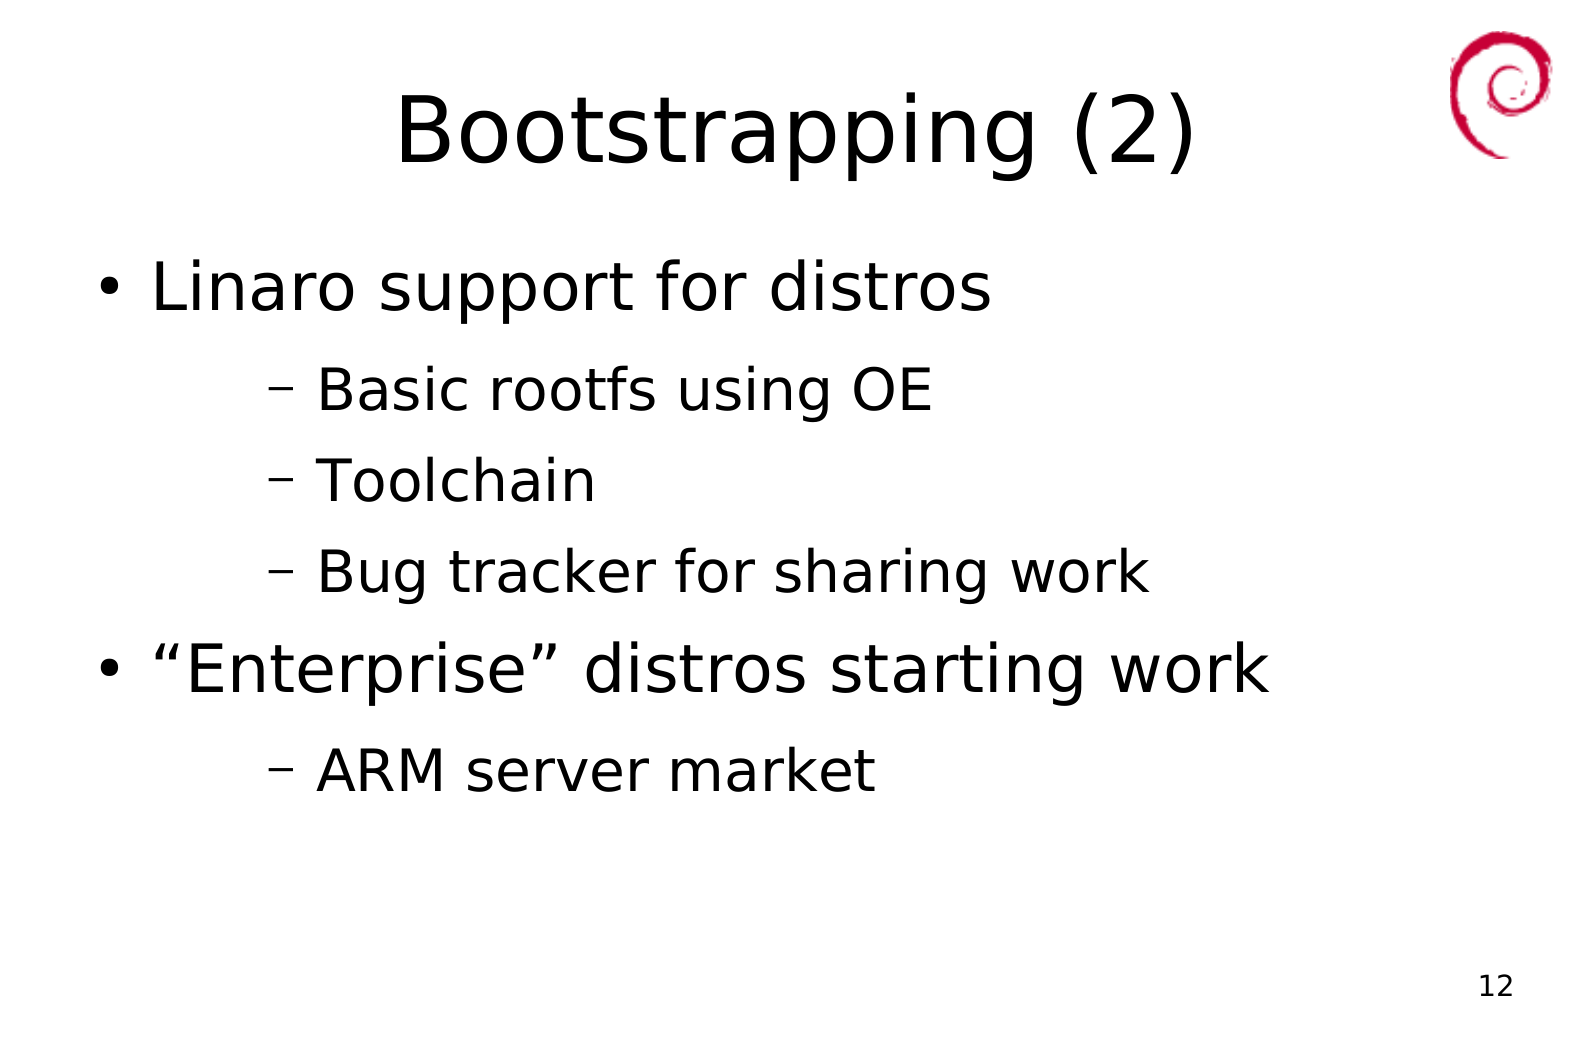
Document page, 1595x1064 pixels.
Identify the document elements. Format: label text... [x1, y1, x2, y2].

list Linaro support for distros Basic rootfs using OE Toolchain Bug tracker for sharing work “Enterprise” distros starting work ARM server market [79, 248, 1515, 936]
picture [1450, 31, 1555, 159]
title Bootstrapping (2) [79, 49, 1515, 213]
